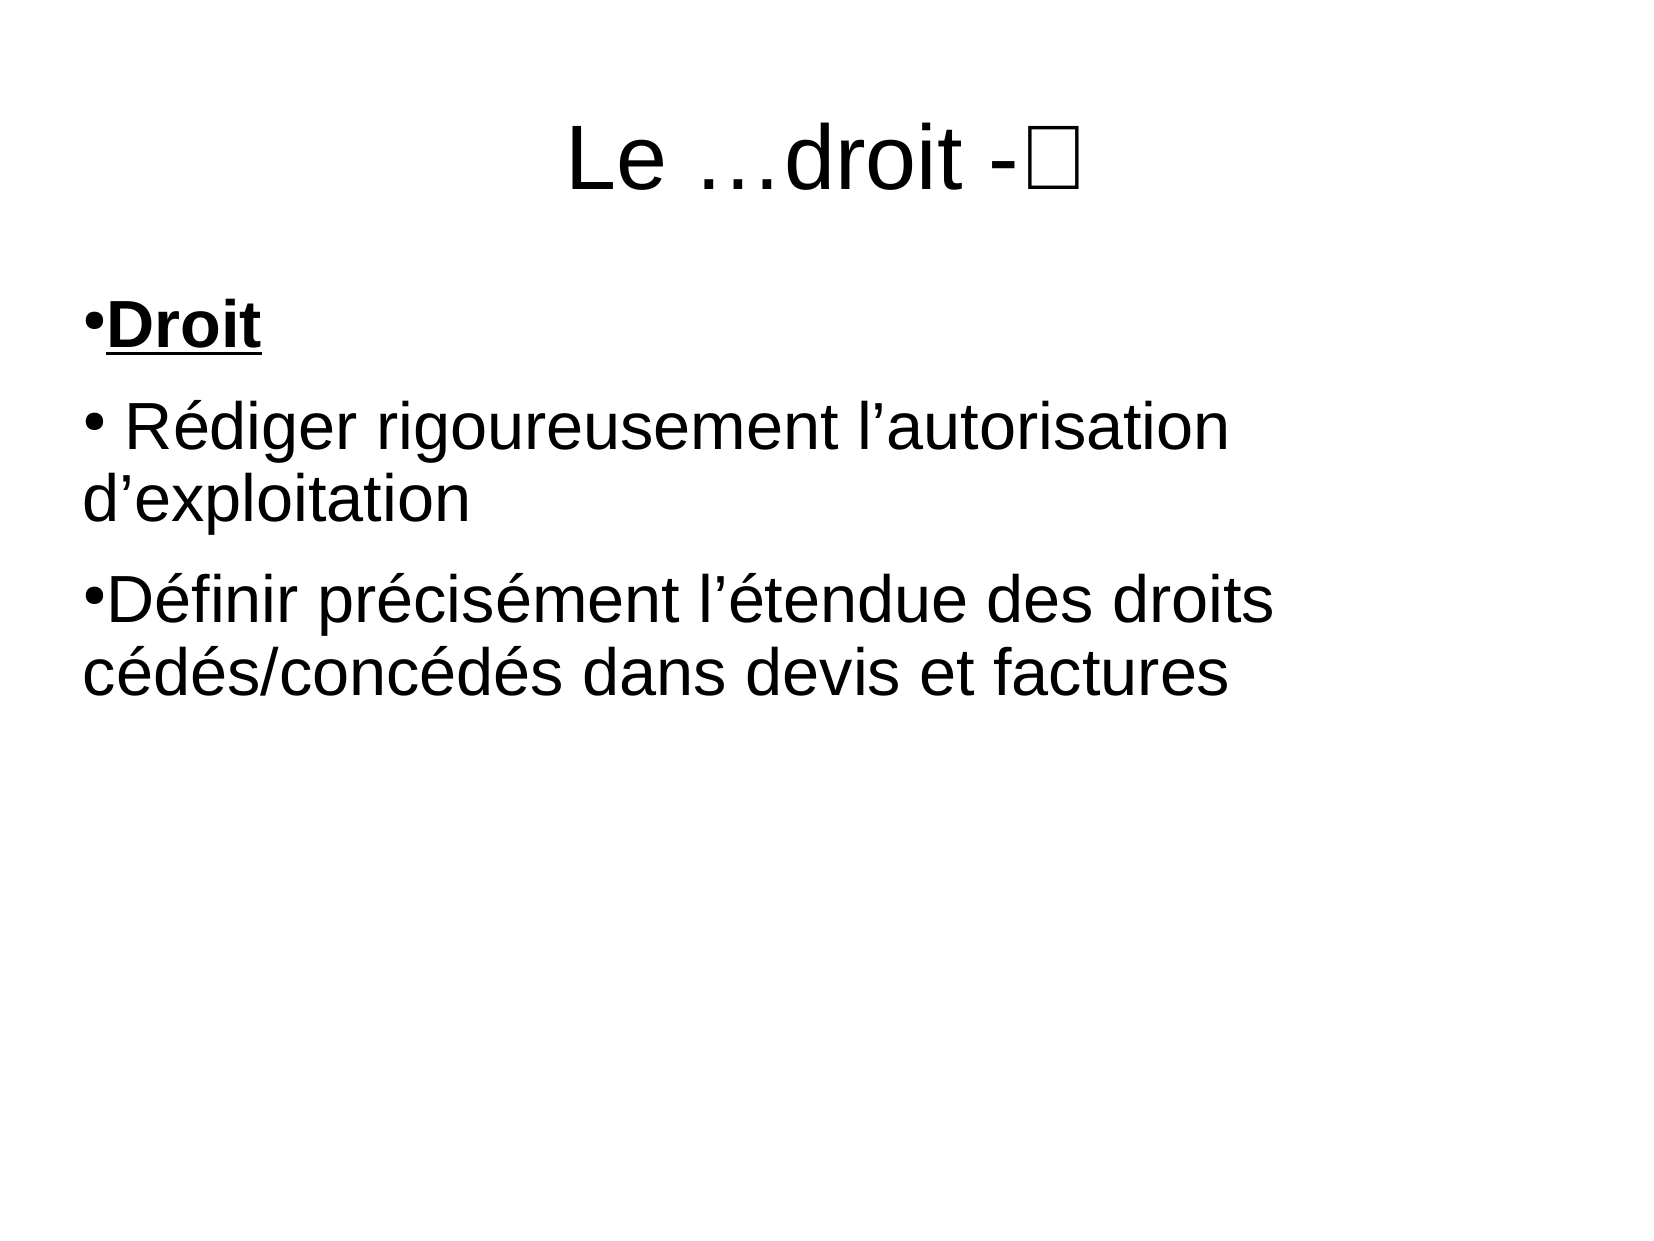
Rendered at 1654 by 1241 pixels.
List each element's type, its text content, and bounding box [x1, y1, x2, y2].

title Le …droit - [82, 49, 1571, 257]
list Droit Rédiger rigoureusement l’autorisation d’exploitation Définir précisément l’étendue des droits cédés/concédés dans devis et factures [82, 290, 1571, 1010]
